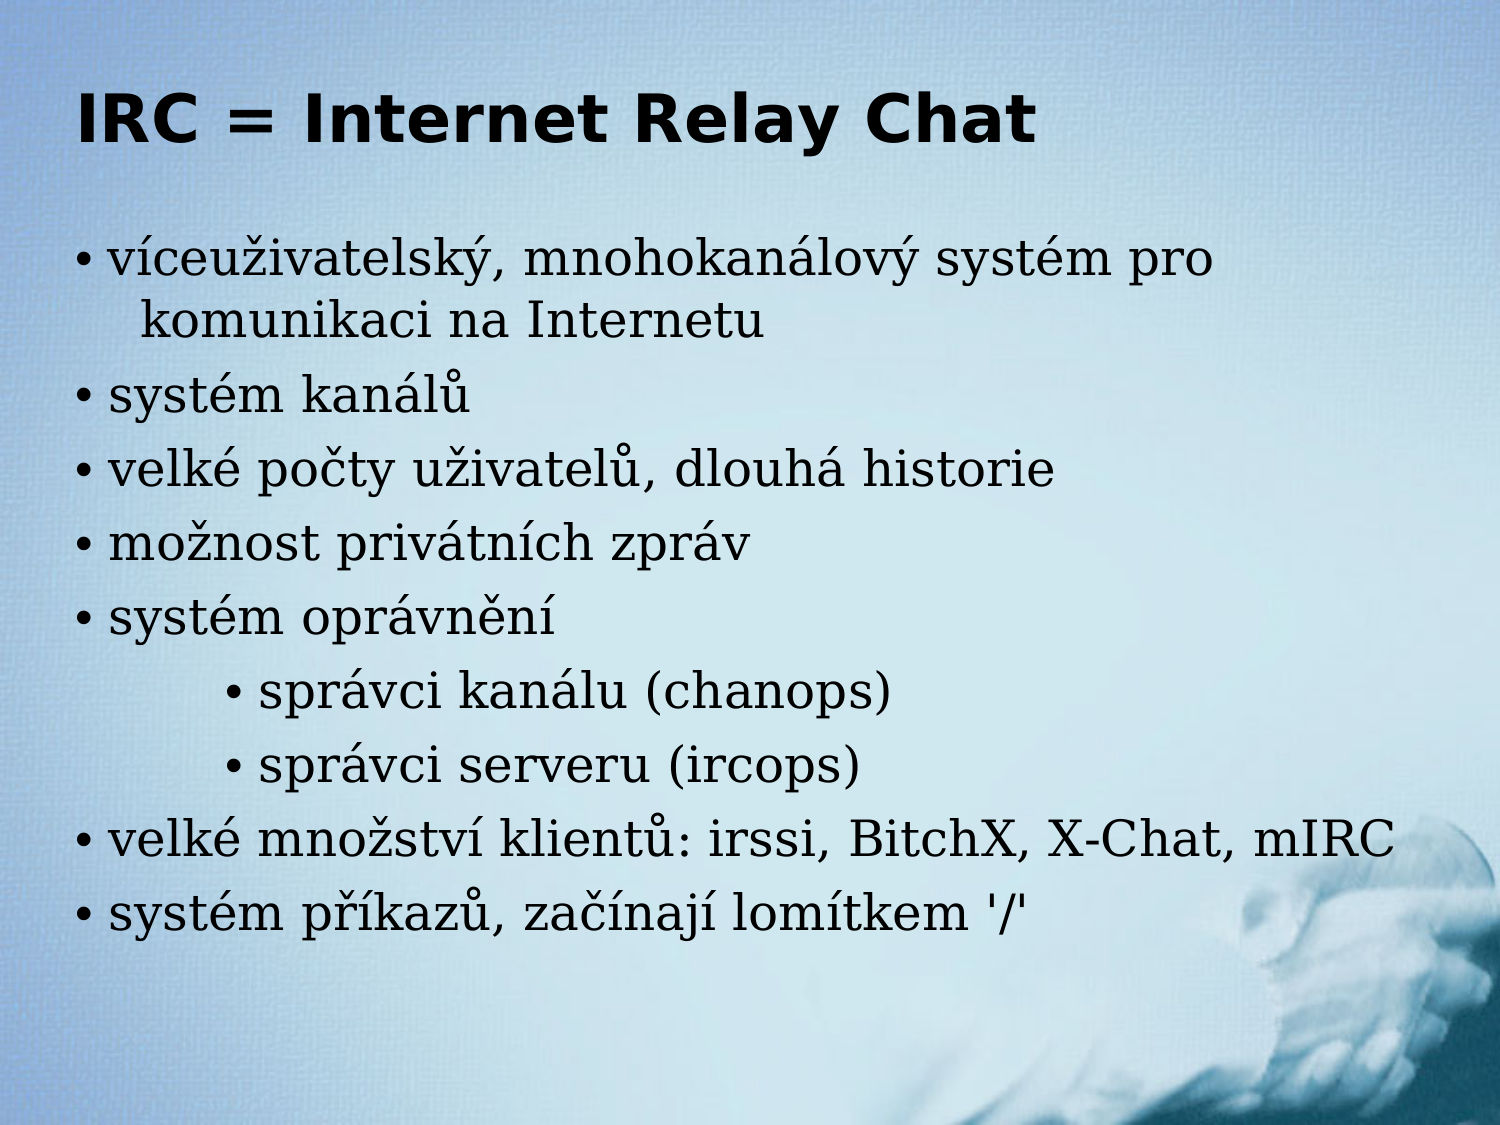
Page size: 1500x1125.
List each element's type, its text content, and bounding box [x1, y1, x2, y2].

text_box víceuživatelský, mnohokanálový systém pro komunikaci na Internetu systém kanálů velké počty uživatelů, dlouhá historie možnost privátních zpráv systém oprávnění správci kanálu (chanops) správci serveru (ircops) velké množství klientů: irssi, BitchX, X-Chat, mIRC systém příkazů, začínají lomítkem '/' [75, 225, 1426, 939]
picture [0, 0, 1500, 1125]
text_box IRC = Internet Relay Chat [75, 75, 1463, 153]
